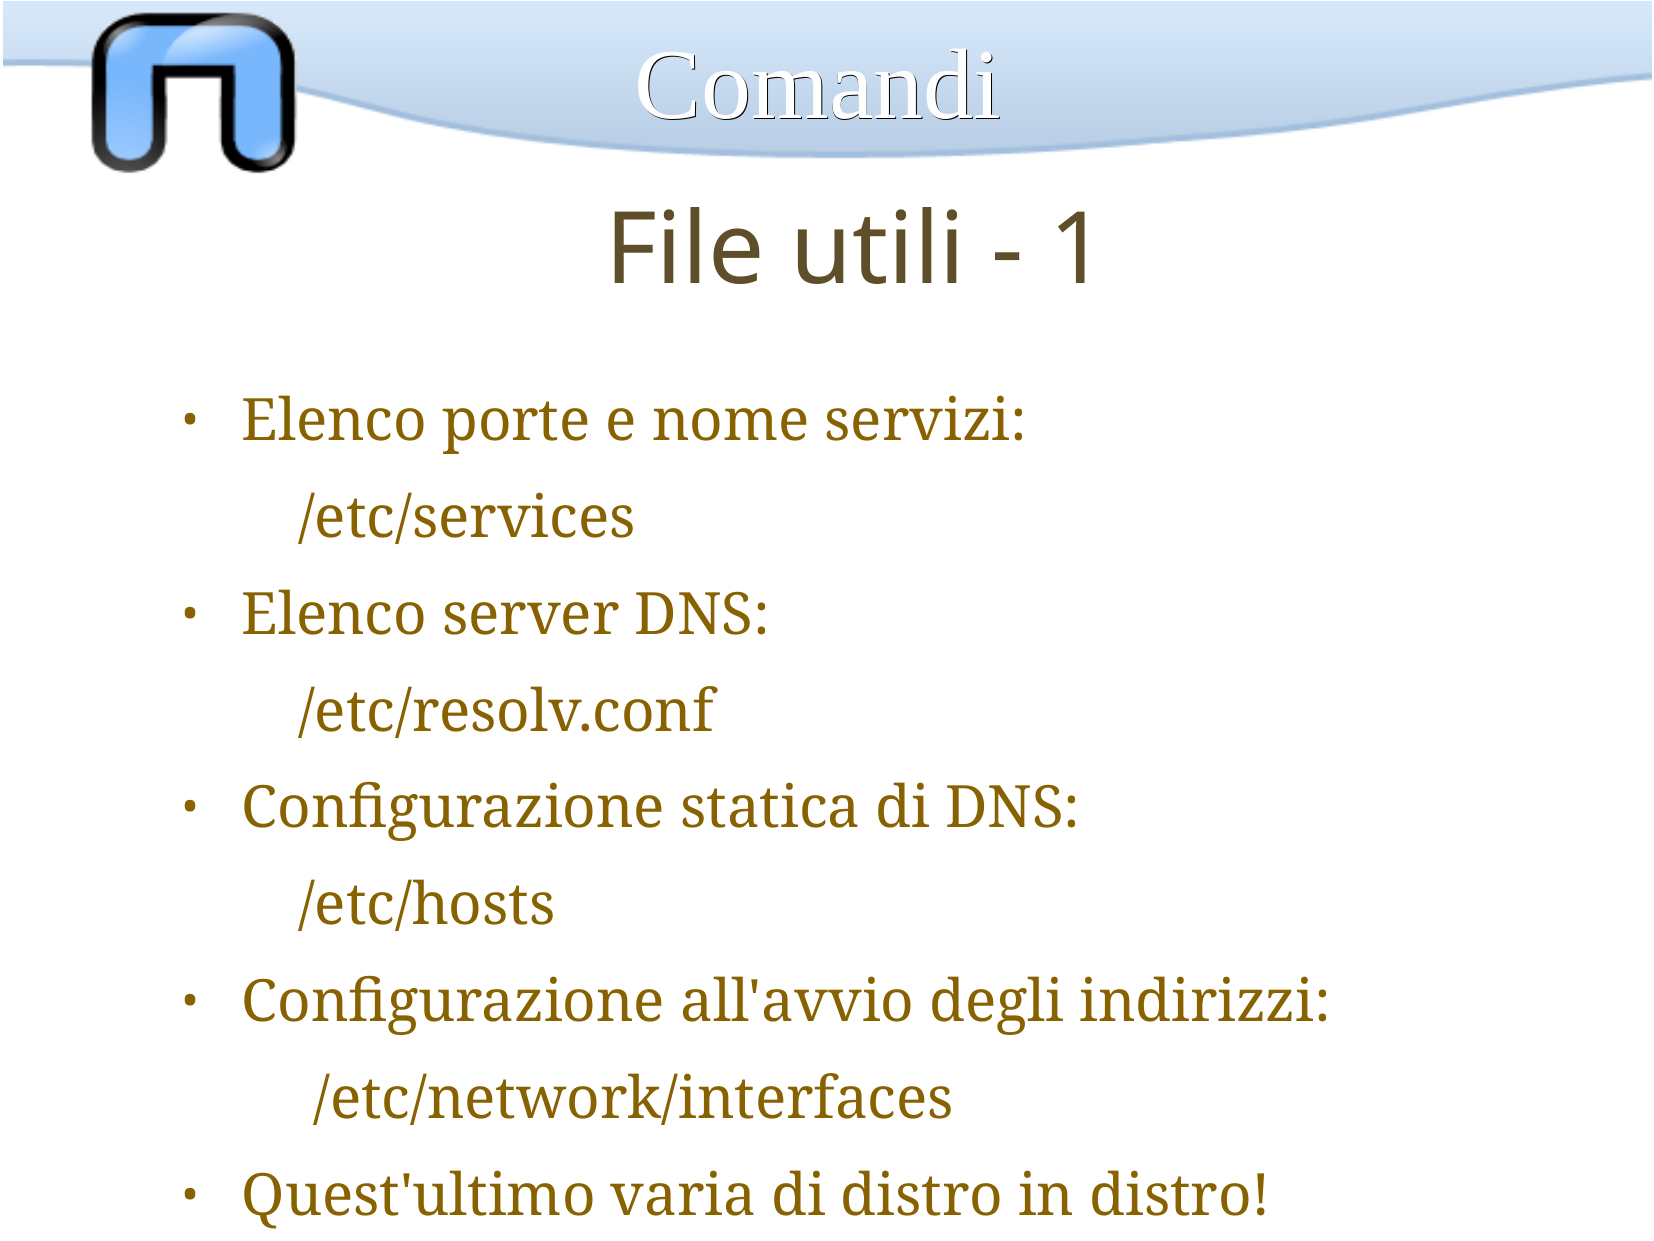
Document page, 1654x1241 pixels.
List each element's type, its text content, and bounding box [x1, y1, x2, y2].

list Elenco porte e nome servizi: /etc/services Elenco server DNS: /etc/resolv.conf Configurazione statica di DNS: /etc/hosts Configurazione all'avvio degli indirizzi: /etc/network/interfaces Quest'ultimo varia di distro in distro! [147, 408, 1565, 1241]
title File utili - 1 [147, 82, 1565, 408]
picture [0, 0, 1654, 1241]
text_box Comandi [573, 29, 1063, 82]
